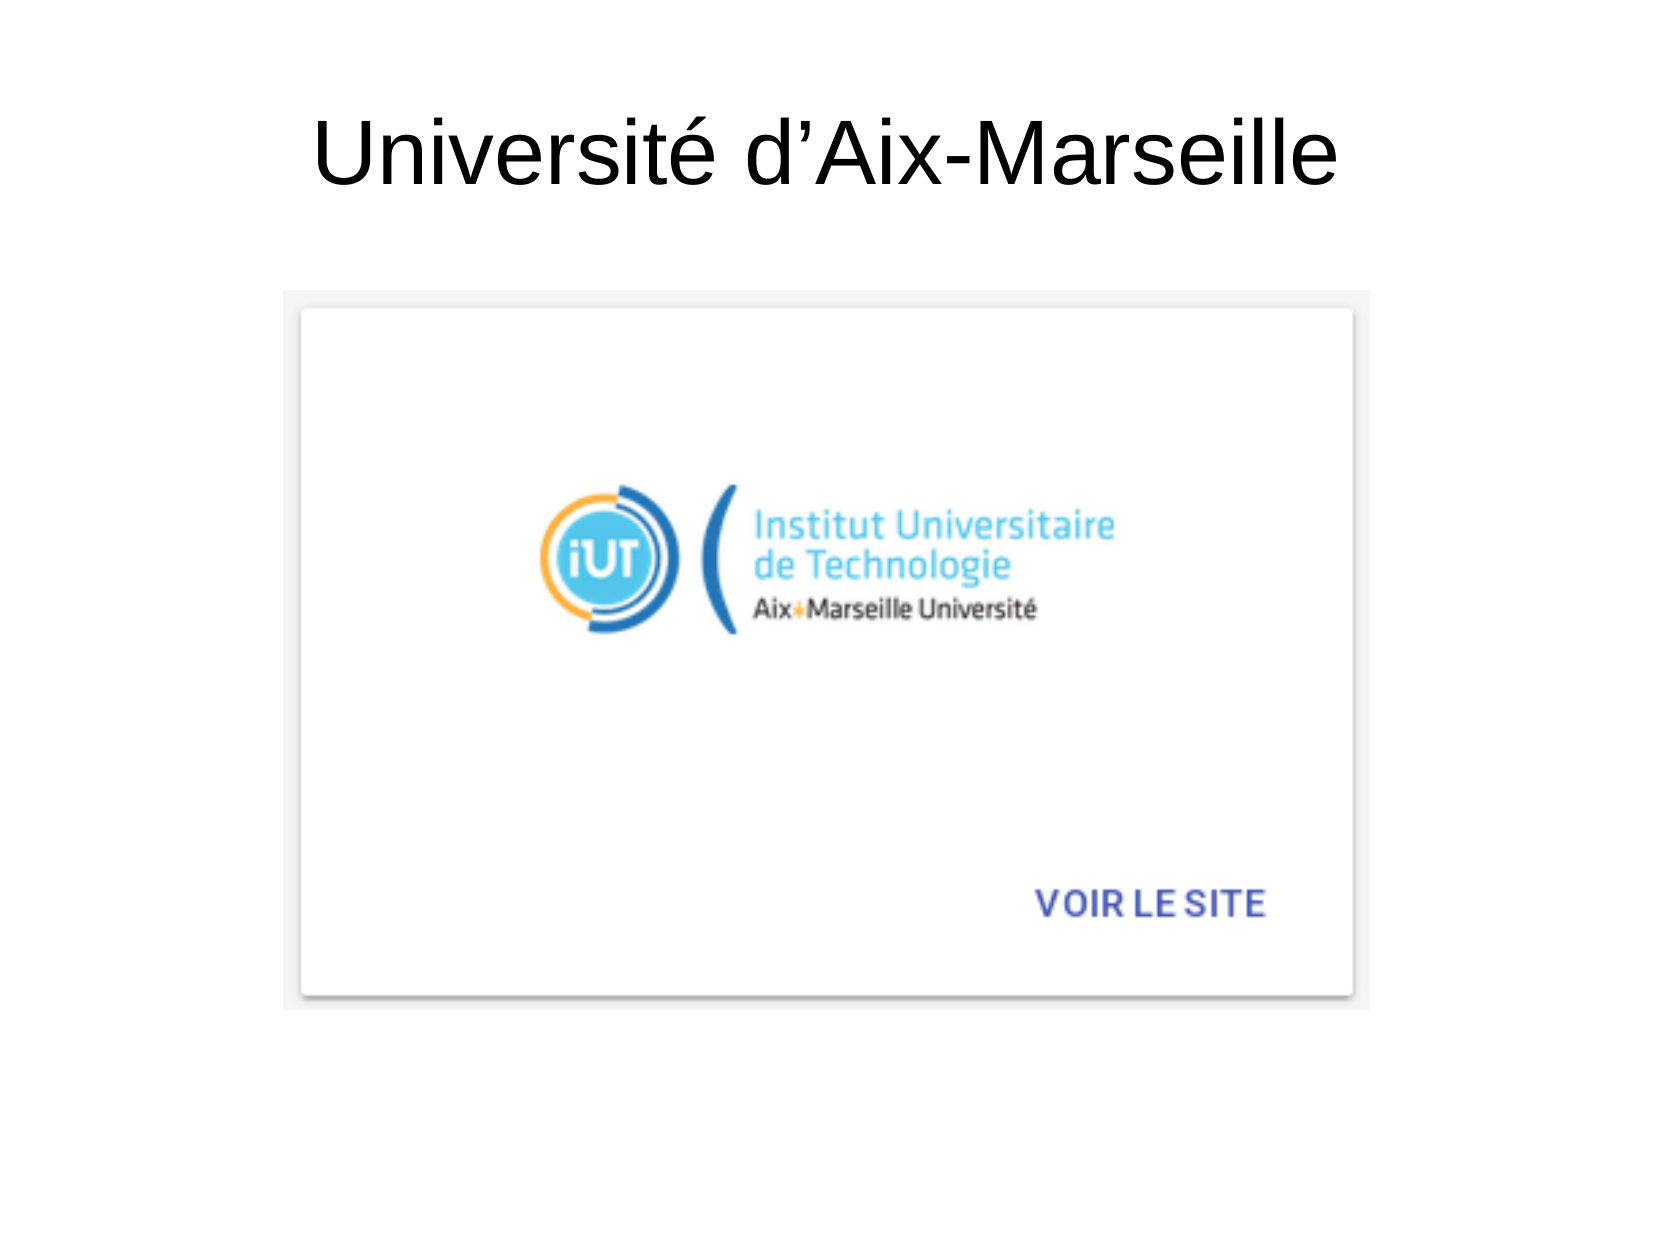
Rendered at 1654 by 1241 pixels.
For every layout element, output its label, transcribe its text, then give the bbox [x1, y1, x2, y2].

title Université d’Aix-Marseille [82, 49, 1571, 257]
picture [283, 290, 1370, 1010]
